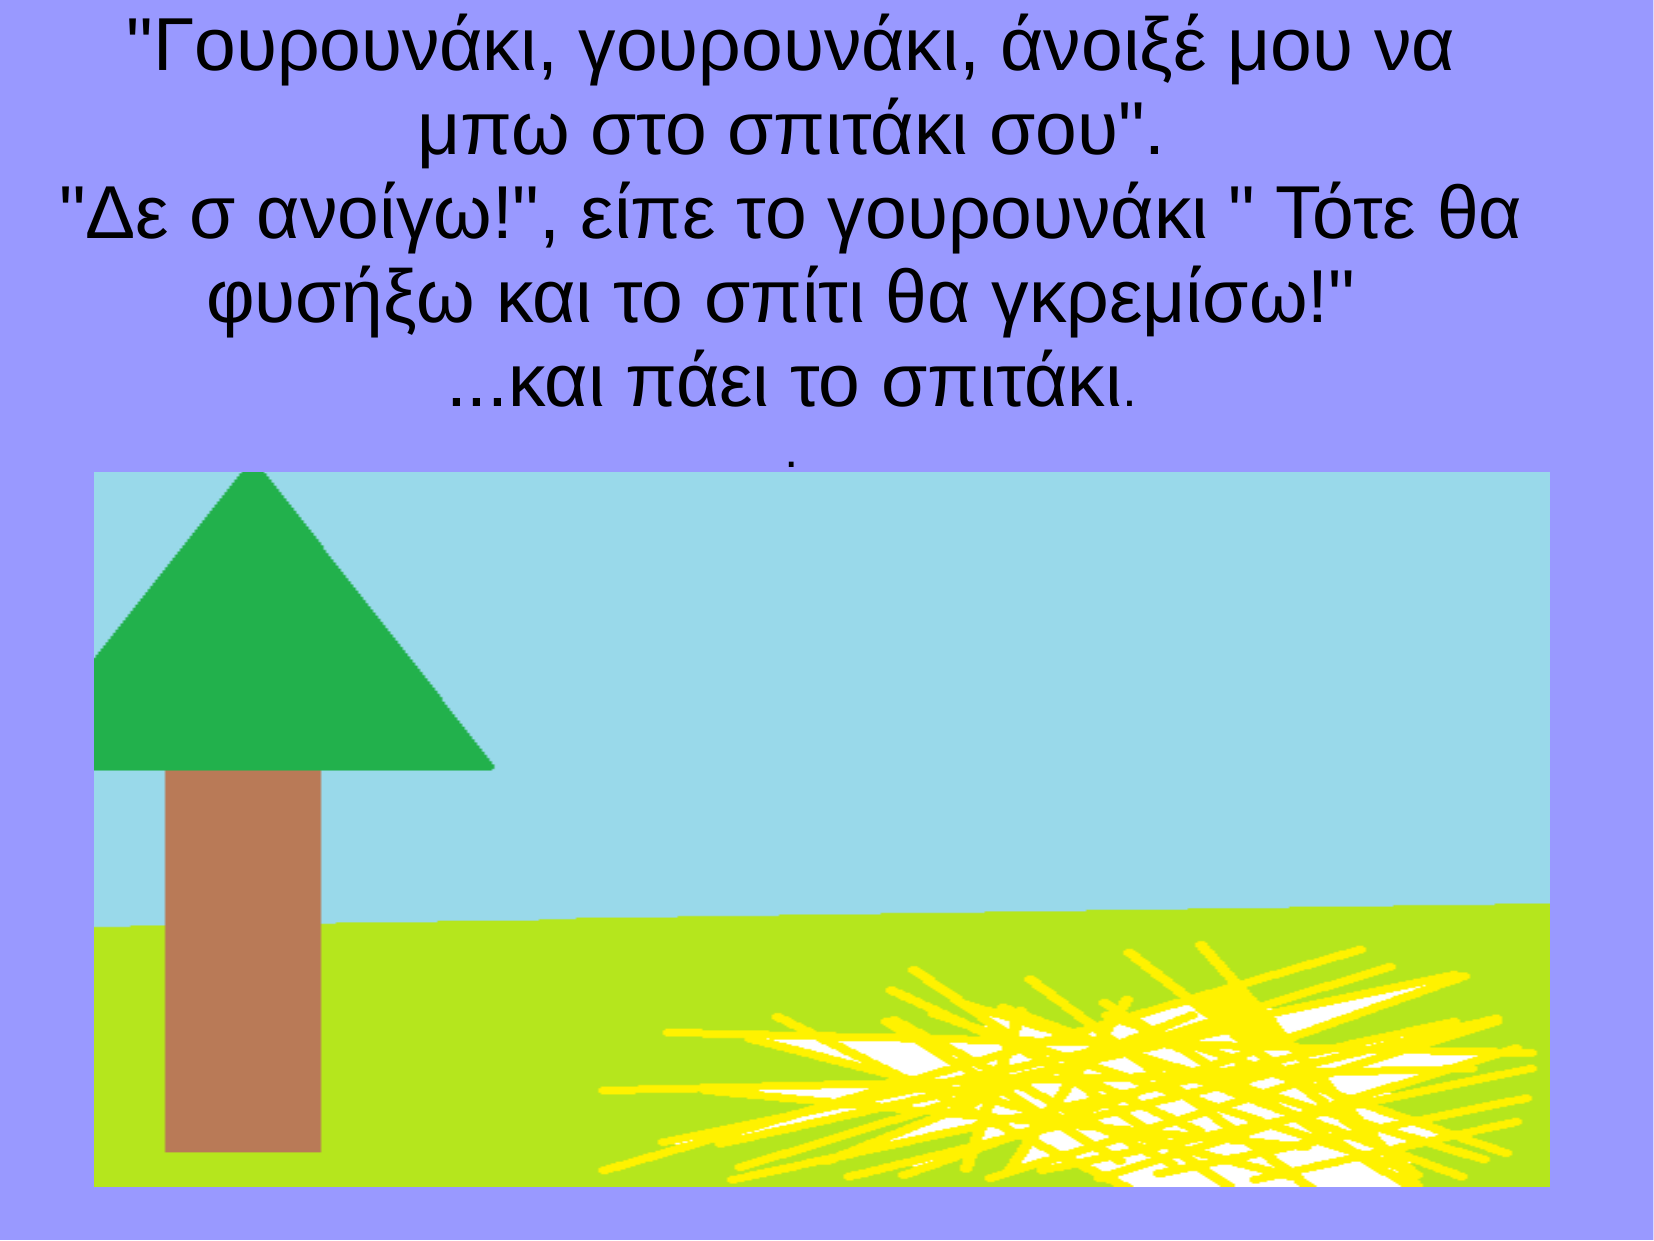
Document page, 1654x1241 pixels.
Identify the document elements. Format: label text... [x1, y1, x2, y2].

picture [94, 472, 1550, 1187]
title "Γουρουνάκι, γουρουνάκι, άνοιξέ μου να μπω στο σπιτάκι σου". "Δε σ ανοίγω!", είπε το γουρουνάκι " Τότε θα φυσήξω και το σπίτι θα γκρεμίσω!" ...και πάει το σπιτάκι. . [47, 0, 1536, 583]
